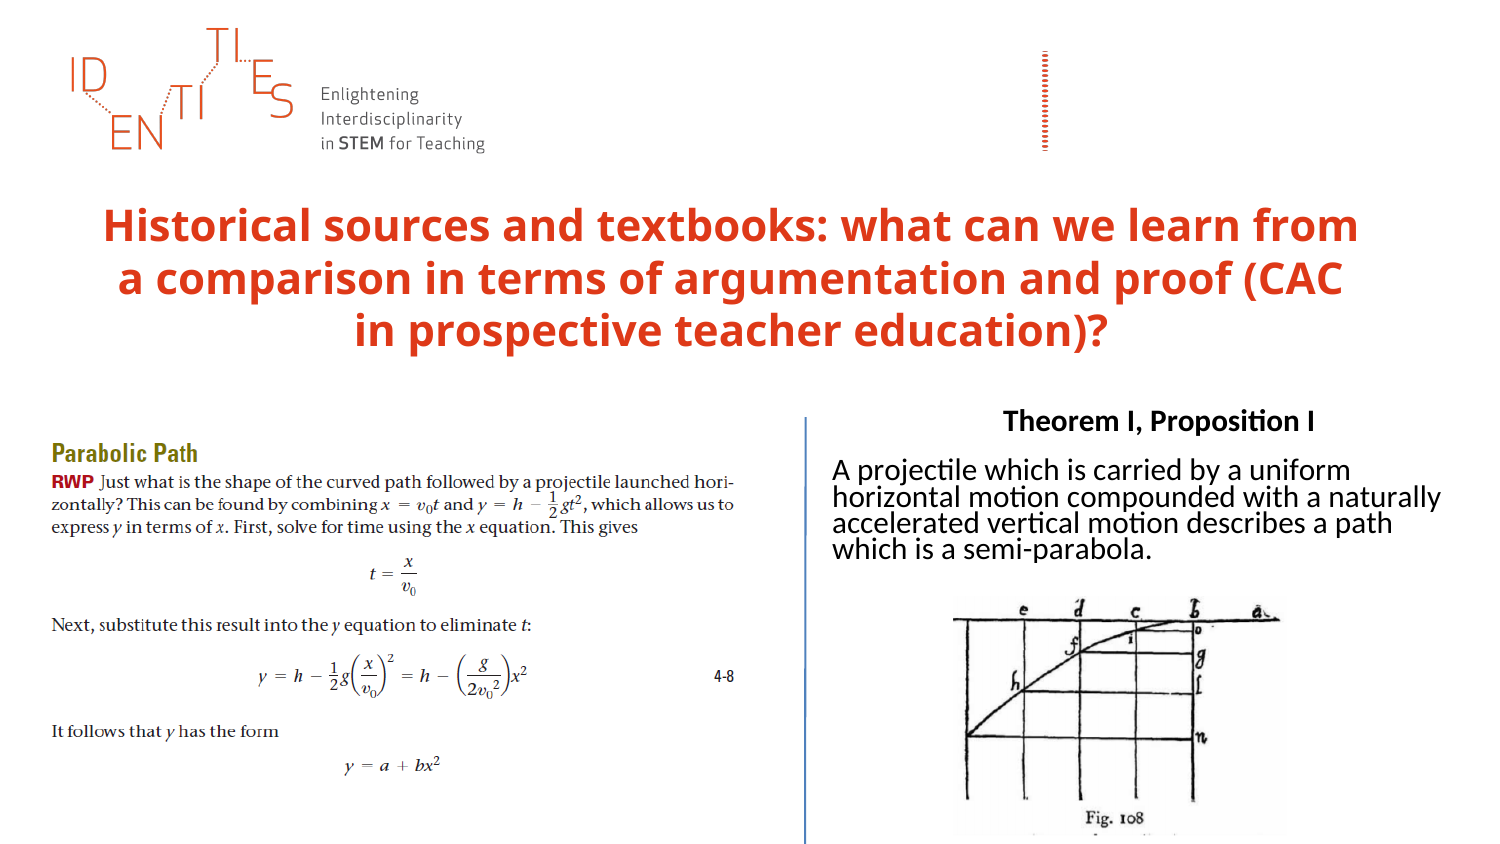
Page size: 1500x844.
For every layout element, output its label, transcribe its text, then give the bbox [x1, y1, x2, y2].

list Theorem I, Proposition I A projectile which is carried by a uniform horizontal motion compounded with a naturally accelerated vertical motion describes a path which is a semi-parabola. [832, 405, 1457, 639]
picture [905, 563, 1310, 844]
picture [1042, 51, 1051, 151]
picture [71, 24, 485, 157]
picture [26, 430, 765, 805]
text_box Historical sources and textbooks: what can we learn from a comparison in terms of argumentation and proof (CAC in prospective teacher education)? [84, 182, 1379, 373]
